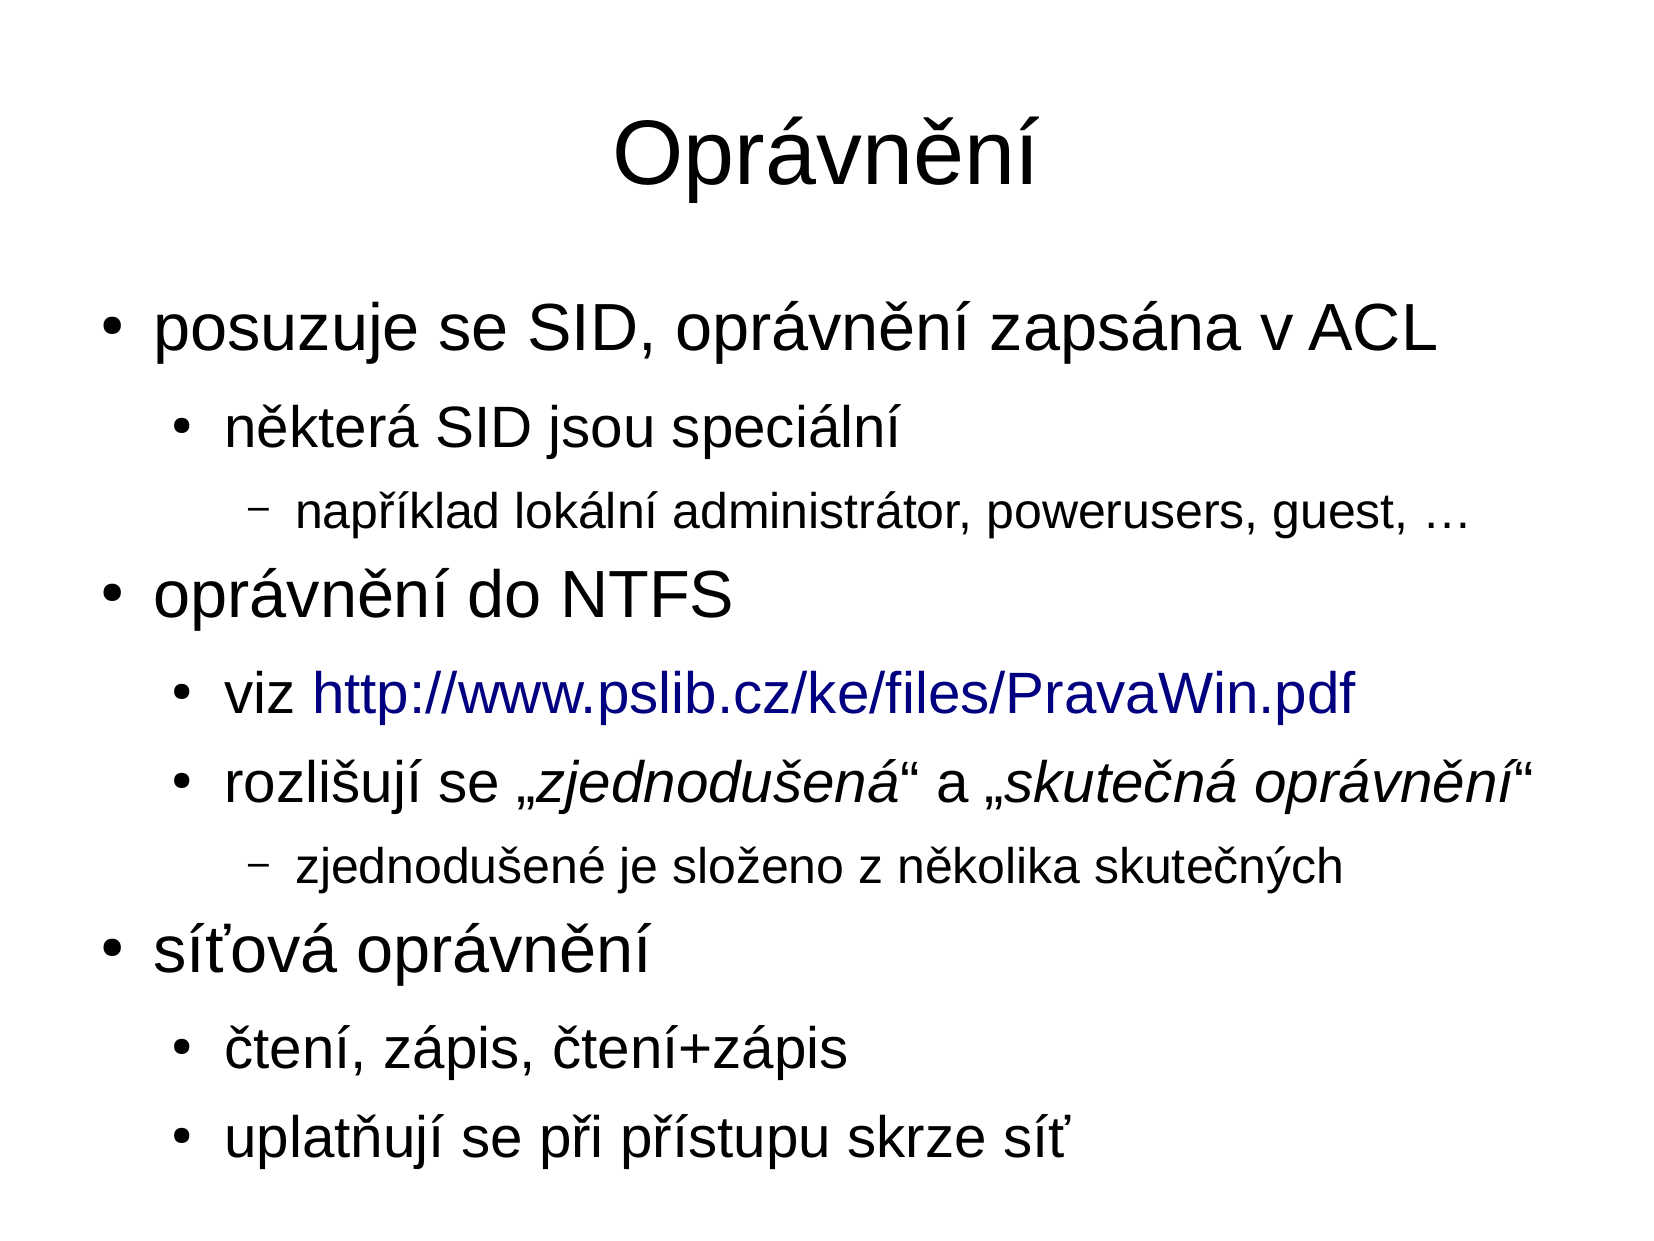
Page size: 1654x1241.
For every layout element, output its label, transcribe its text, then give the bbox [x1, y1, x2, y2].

title Oprávnění [82, 49, 1571, 257]
list posuzuje se SID, oprávnění zapsána v ACL některá SID jsou speciální například lokální administrátor, powerusers, guest, … oprávnění do NTFS viz http://www.pslib.cz/ke/files/PravaWin.pdf rozlišují se „zjednodušená“ a „skutečná oprávnění“ zjednodušené je složeno z několika skutečných síťová oprávnění čtení, zápis, čtení+zápis uplatňují se při přístupu skrze síť [82, 290, 1571, 1205]
